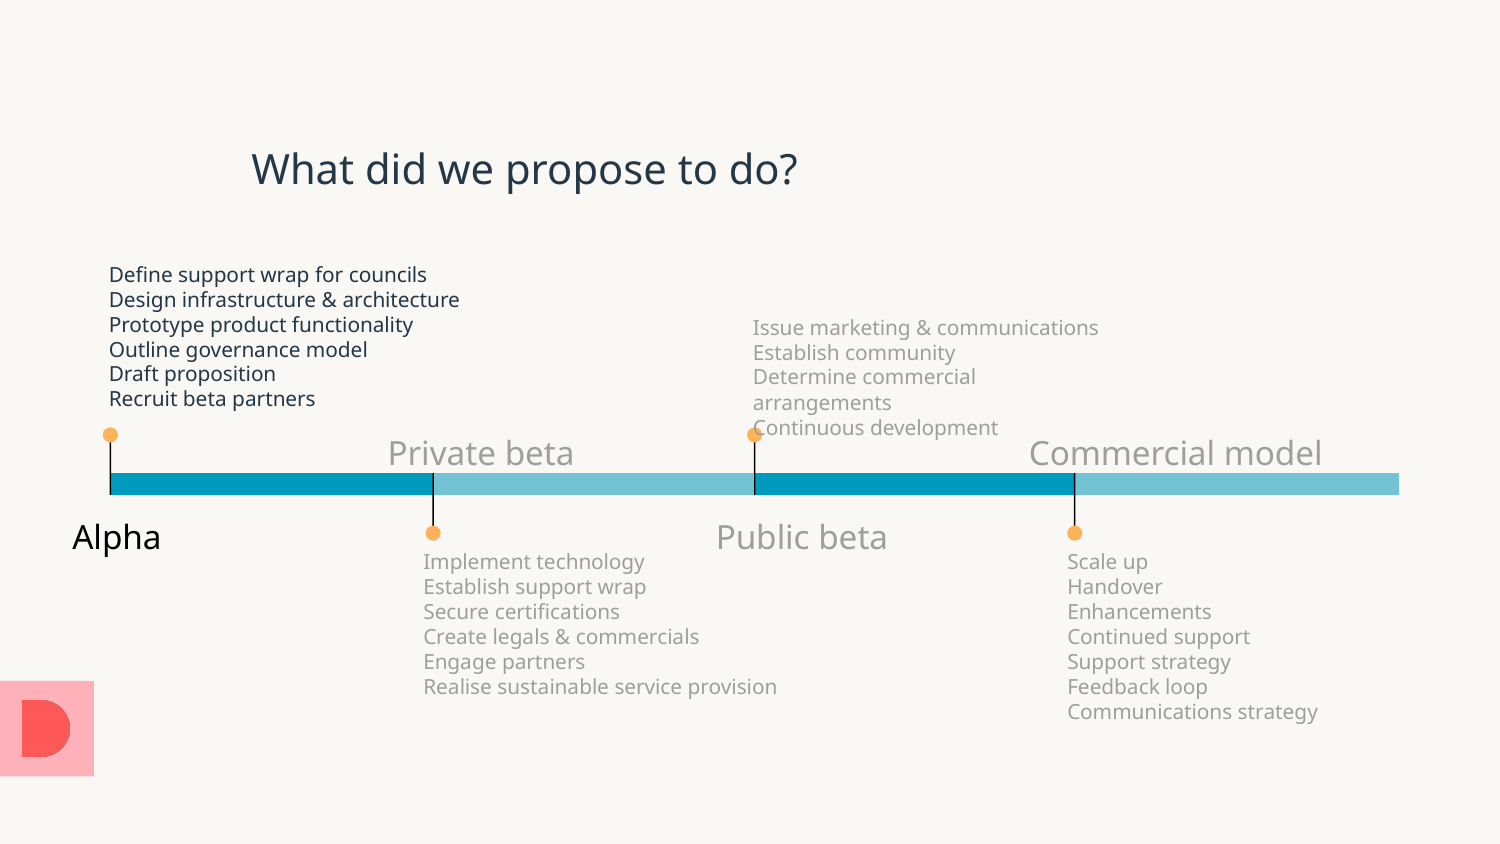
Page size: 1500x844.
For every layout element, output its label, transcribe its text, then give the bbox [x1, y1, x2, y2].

text_box Private beta [372, 411, 672, 473]
text_box Alpha [108, 533, 118, 547]
text_box Issue marketing & communications Establish community Determine commercial arrangements Continuous development [737, 299, 1132, 462]
text_box [756, 473, 1073, 496]
title What did we propose to do? [236, 118, 1329, 238]
text_box [425, 525, 441, 533]
text_box [434, 473, 754, 496]
text_box Scale up Handover Enhancements Continued support Support strategy Feedback loop Communications strategy [1052, 533, 1461, 689]
text_box Implement technology Establish support wrap Secure certifications Create legals & commercials Engage partners Realise sustainable service provision [408, 533, 816, 689]
text_box Alpha [57, 494, 201, 556]
text_box Define support wrap for councils Design infrastructure & architecture Prototype product functionality Outline governance model Draft proposition Recruit beta partners [93, 246, 541, 450]
text_box Public beta [700, 495, 988, 557]
text_box [1067, 525, 1083, 533]
text_box Commercial model [1013, 411, 1461, 473]
text_box [1076, 473, 1400, 496]
text_box [112, 473, 432, 496]
picture [22, 700, 70, 757]
